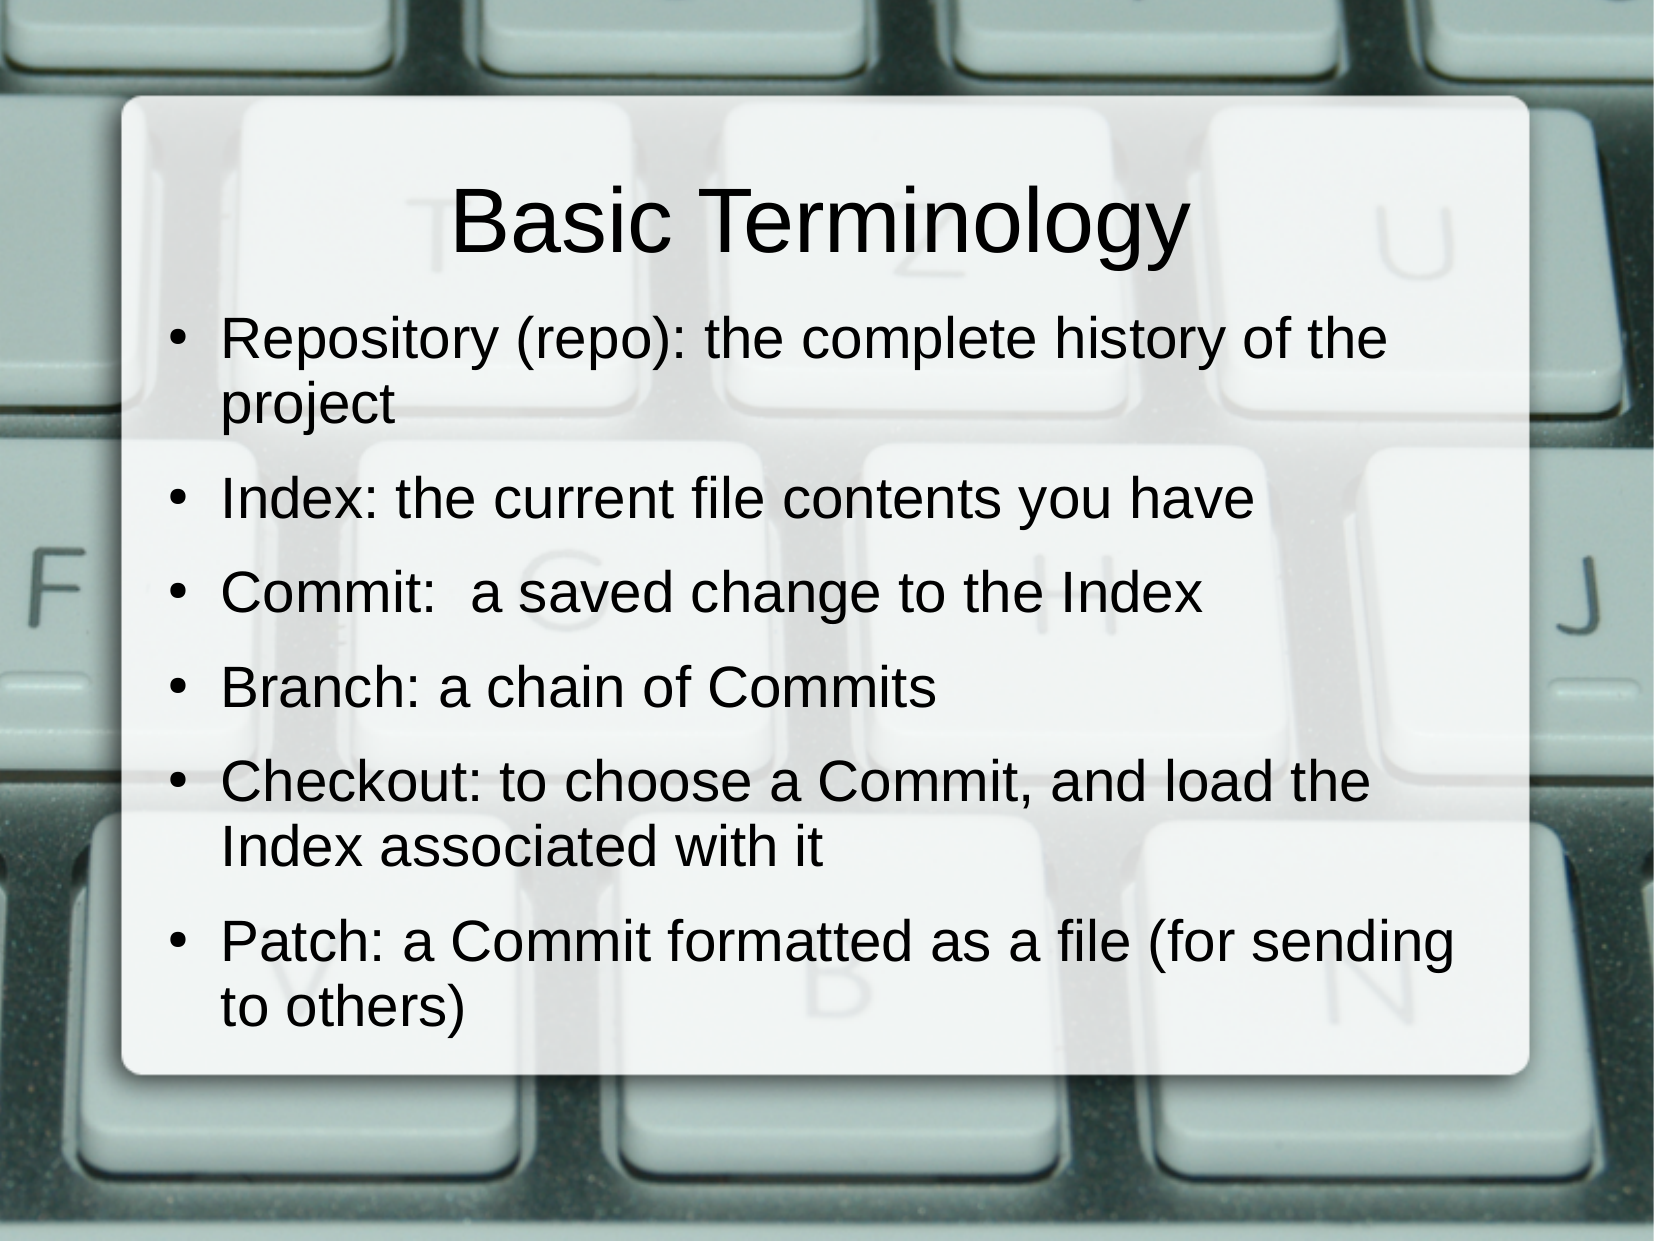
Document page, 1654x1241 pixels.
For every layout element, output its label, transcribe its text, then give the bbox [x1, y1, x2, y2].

title Basic Terminology [135, 117, 1506, 325]
list Repository (repo): the complete history of the project Index: the current file contents you have Commit: a saved change to the Index Branch: a chain of Commits Checkout: to choose a Commit, and load the Index associated with it Patch: a Commit formatted as a file (for sending to others) [150, 305, 1509, 1125]
picture [0, 0, 1654, 1241]
